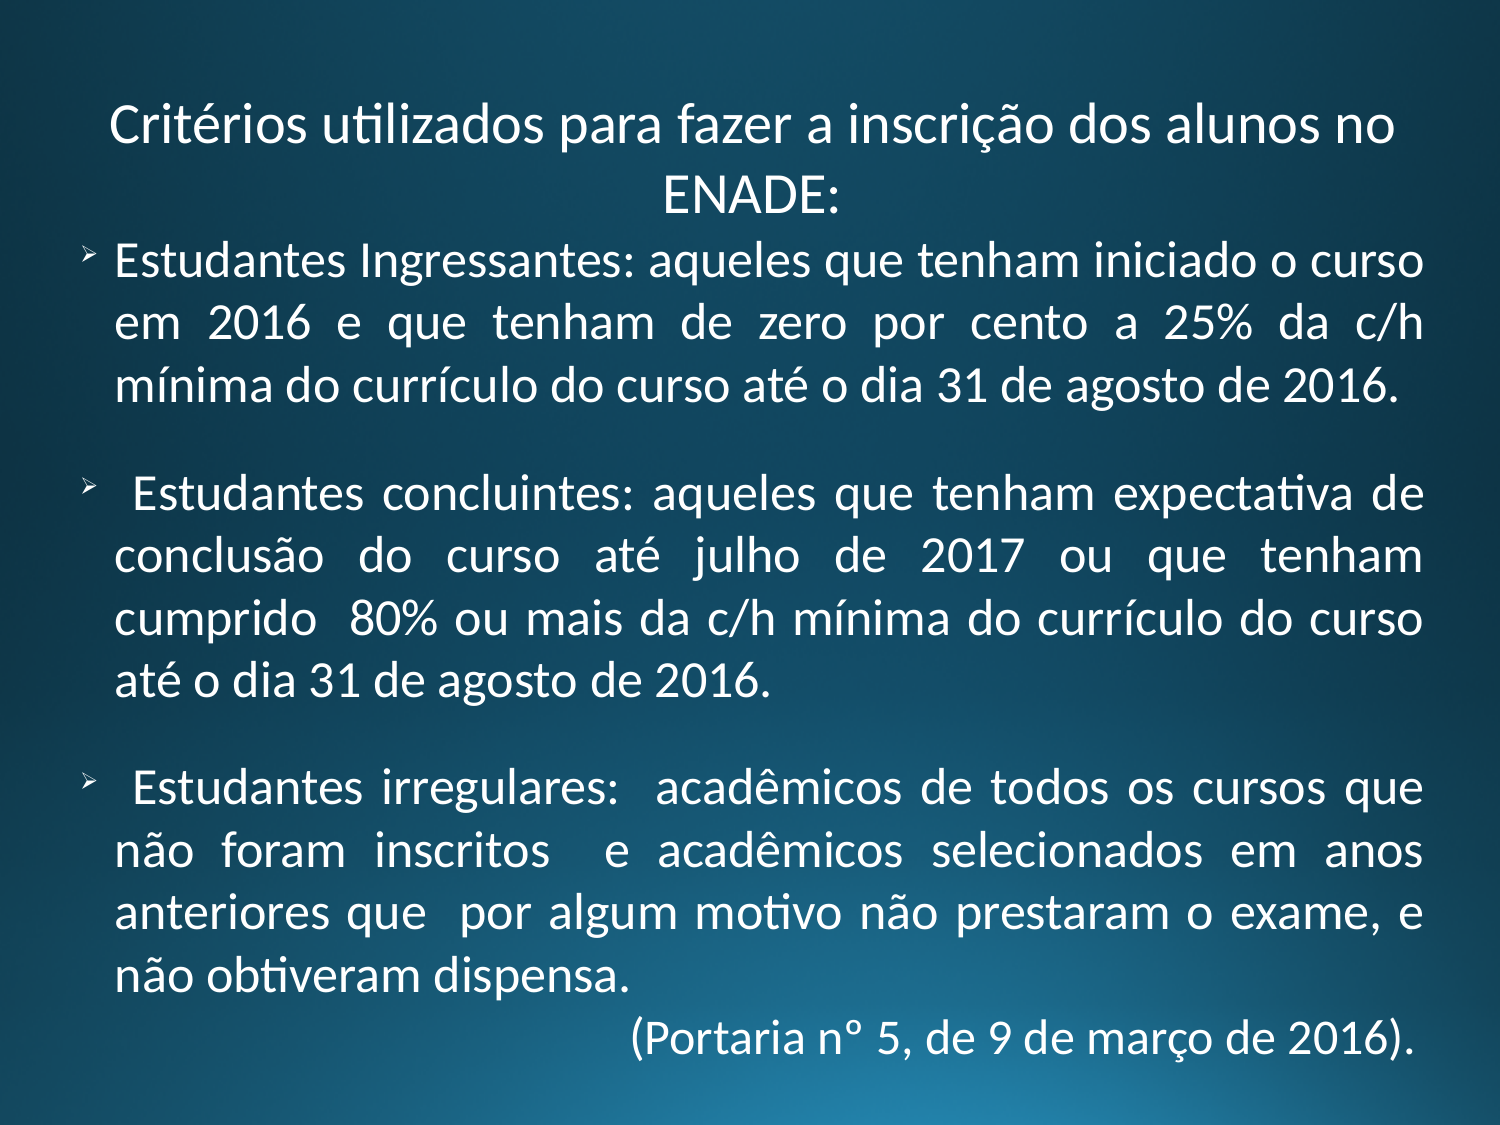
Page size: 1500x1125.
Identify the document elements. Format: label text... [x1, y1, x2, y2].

picture [0, 0, 1500, 1125]
text_box Critérios utilizados para fazer a inscrição dos alunos no ENADE: Estudantes Ingressantes: aqueles que tenham iniciado o curso em 2016 e que tenham de zero por cento a 25% da c/h mínima do currículo do curso até o dia 31 de agosto de 2016. Estudantes concluintes: aqueles que tenham expectativa de conclusão do curso até julho de 2017 ou que tenham cumprido 80% ou mais da c/h mínima do currículo do curso até o dia 31 de agosto de 2016. Estudantes irregulares: acadêmicos de todos os cursos que não foram inscritos e acadêmicos selecionados em anos anteriores que por algum motivo não prestaram o exame, e não obtiveram dispensa. (Portaria nº 5, de 9 de março de 2016). [64, 78, 1441, 1125]
